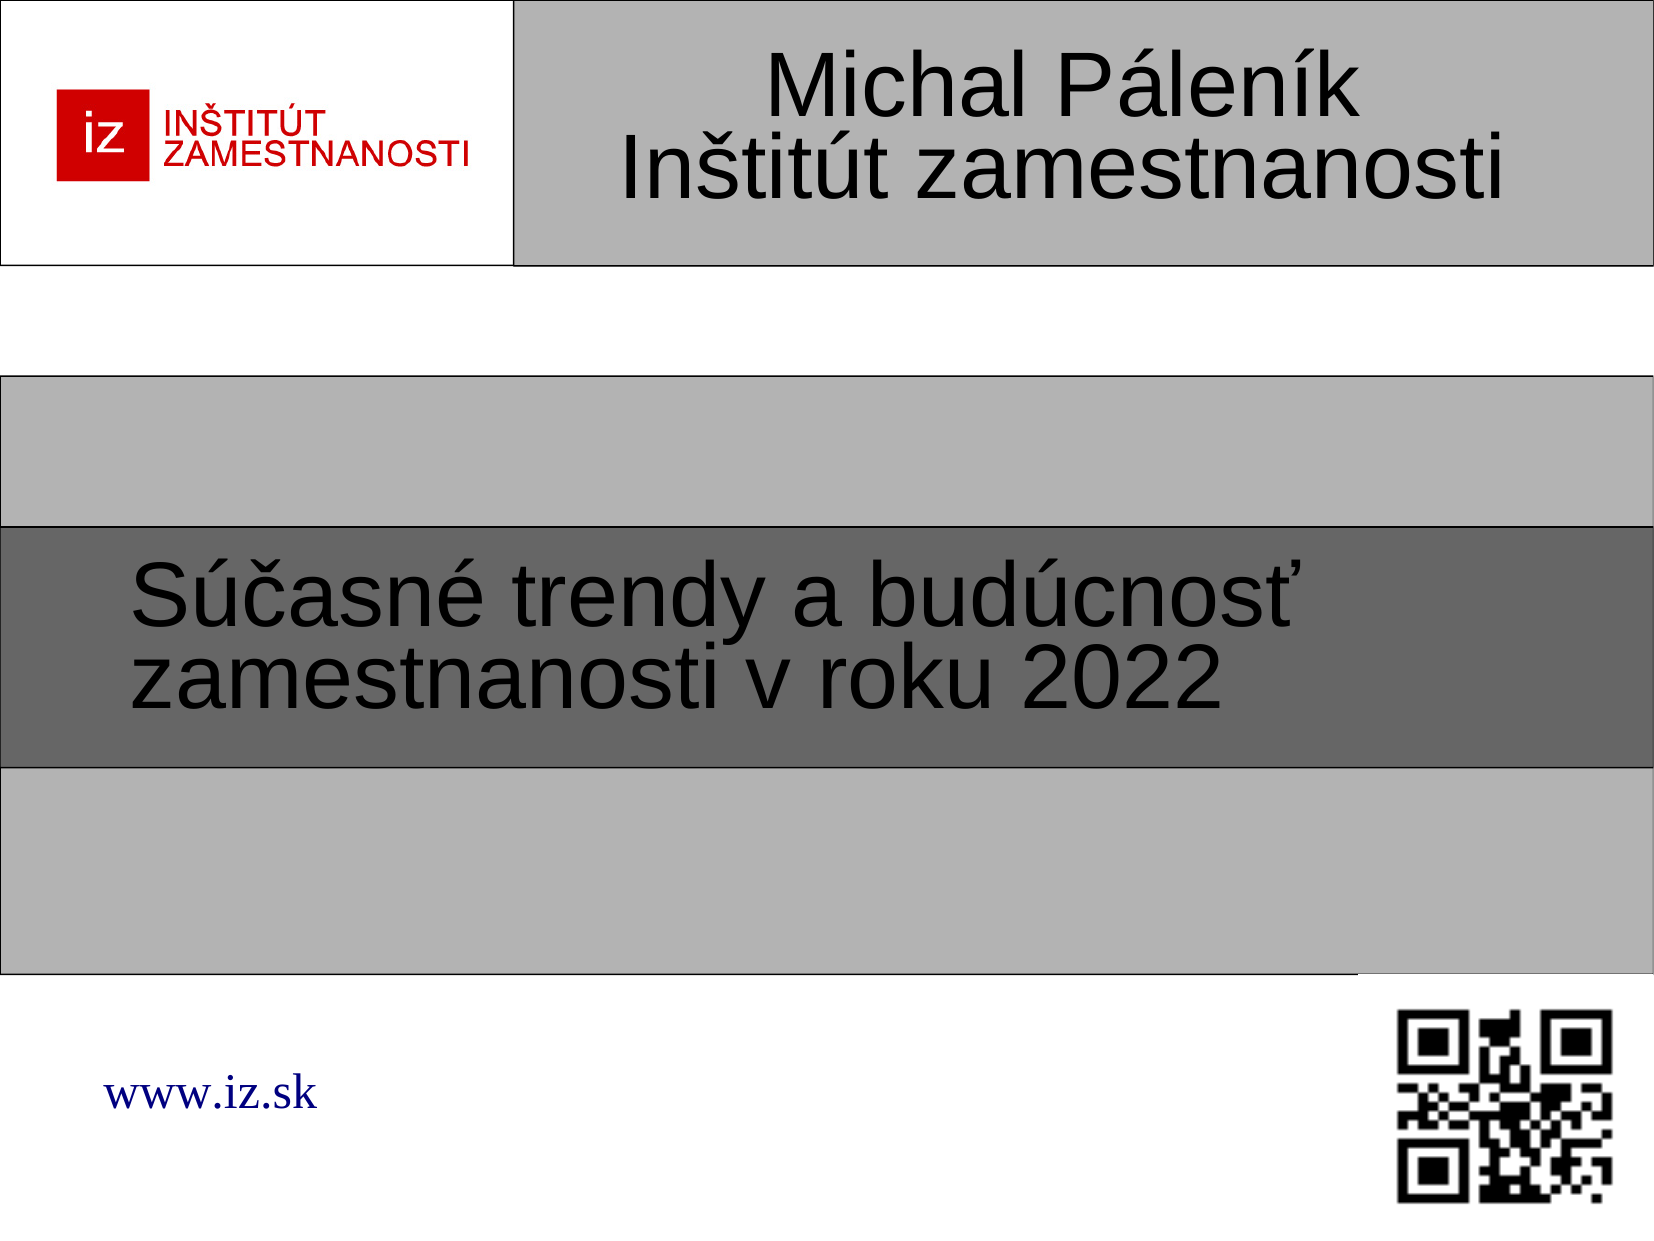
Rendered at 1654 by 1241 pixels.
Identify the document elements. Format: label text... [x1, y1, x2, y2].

picture [5, 8, 512, 257]
list Súčasné trendy a budúcnosť zamestnanosti v roku 2022 [59, 561, 1506, 798]
title Michal Páleník Inštitút zamestnanosti [561, 29, 1565, 237]
text_box www.iz.sk [88, 1062, 680, 1134]
picture [1358, 974, 1654, 1241]
text_box [0, 376, 1654, 975]
